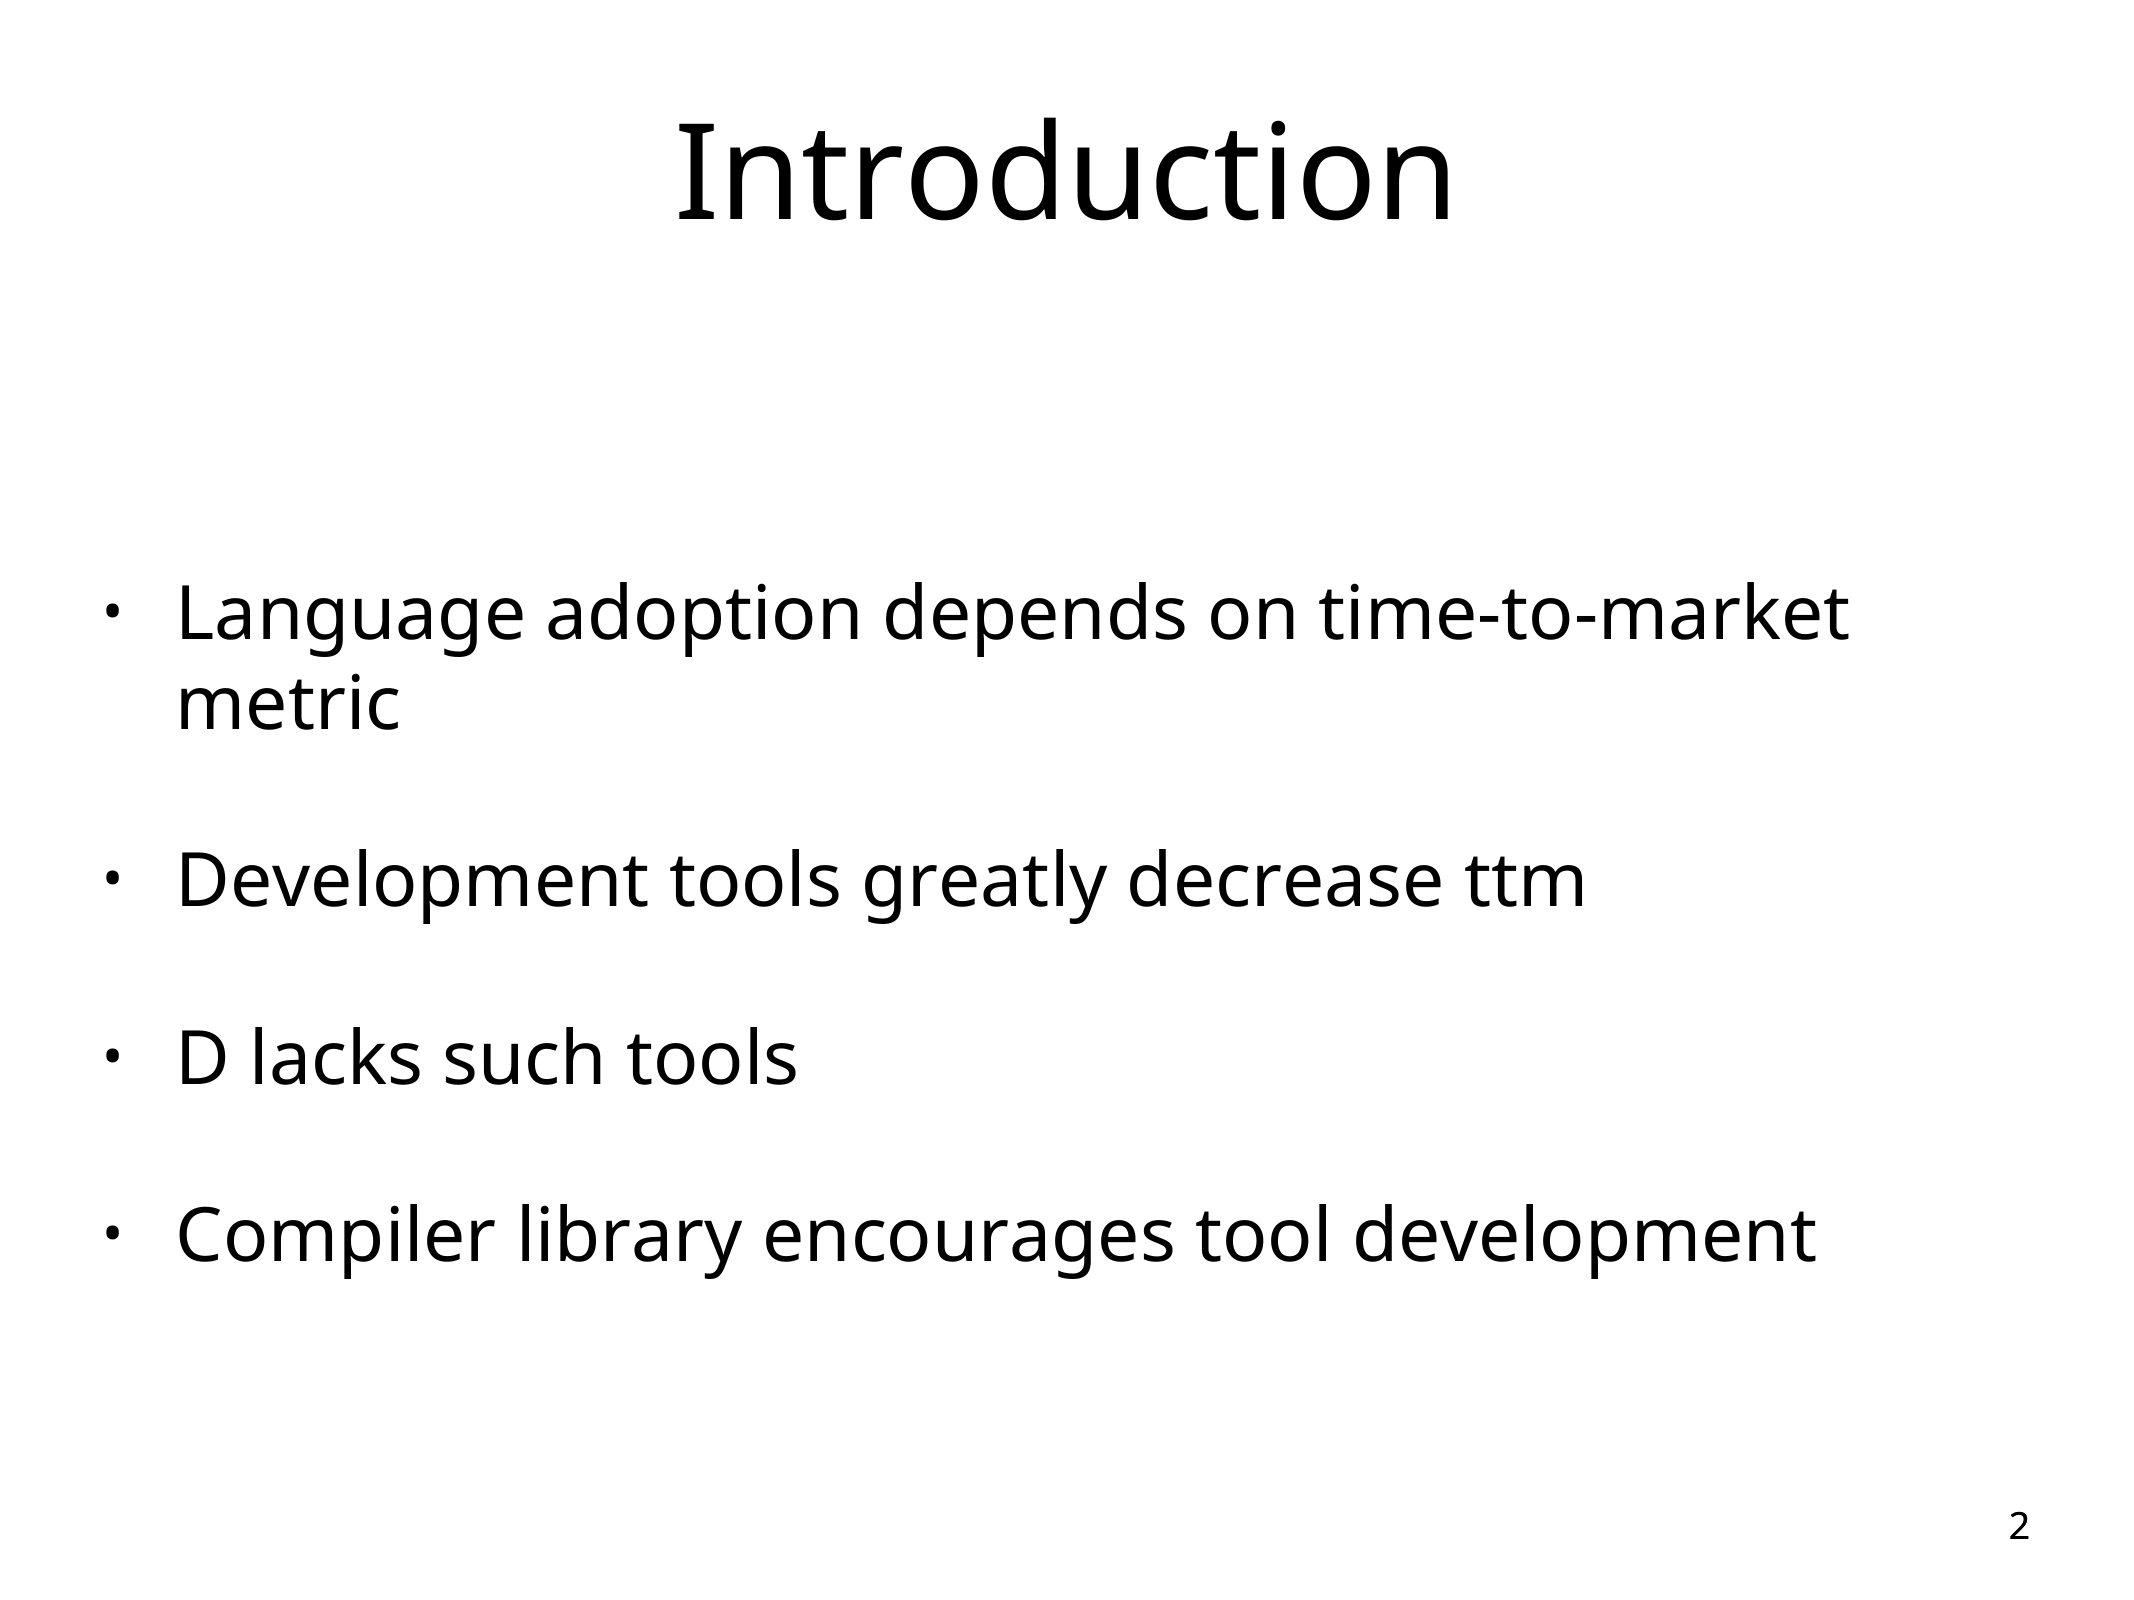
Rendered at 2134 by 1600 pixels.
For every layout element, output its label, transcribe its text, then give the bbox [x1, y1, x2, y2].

title Introduction [156, 72, 1978, 261]
list Language adoption depends on time-to-market metric Development tools greatly decrease ttm D lacks such tools Compiler library encourages tool development [94, 332, 2039, 1509]
text_box <number> [1985, 1493, 2055, 1557]
